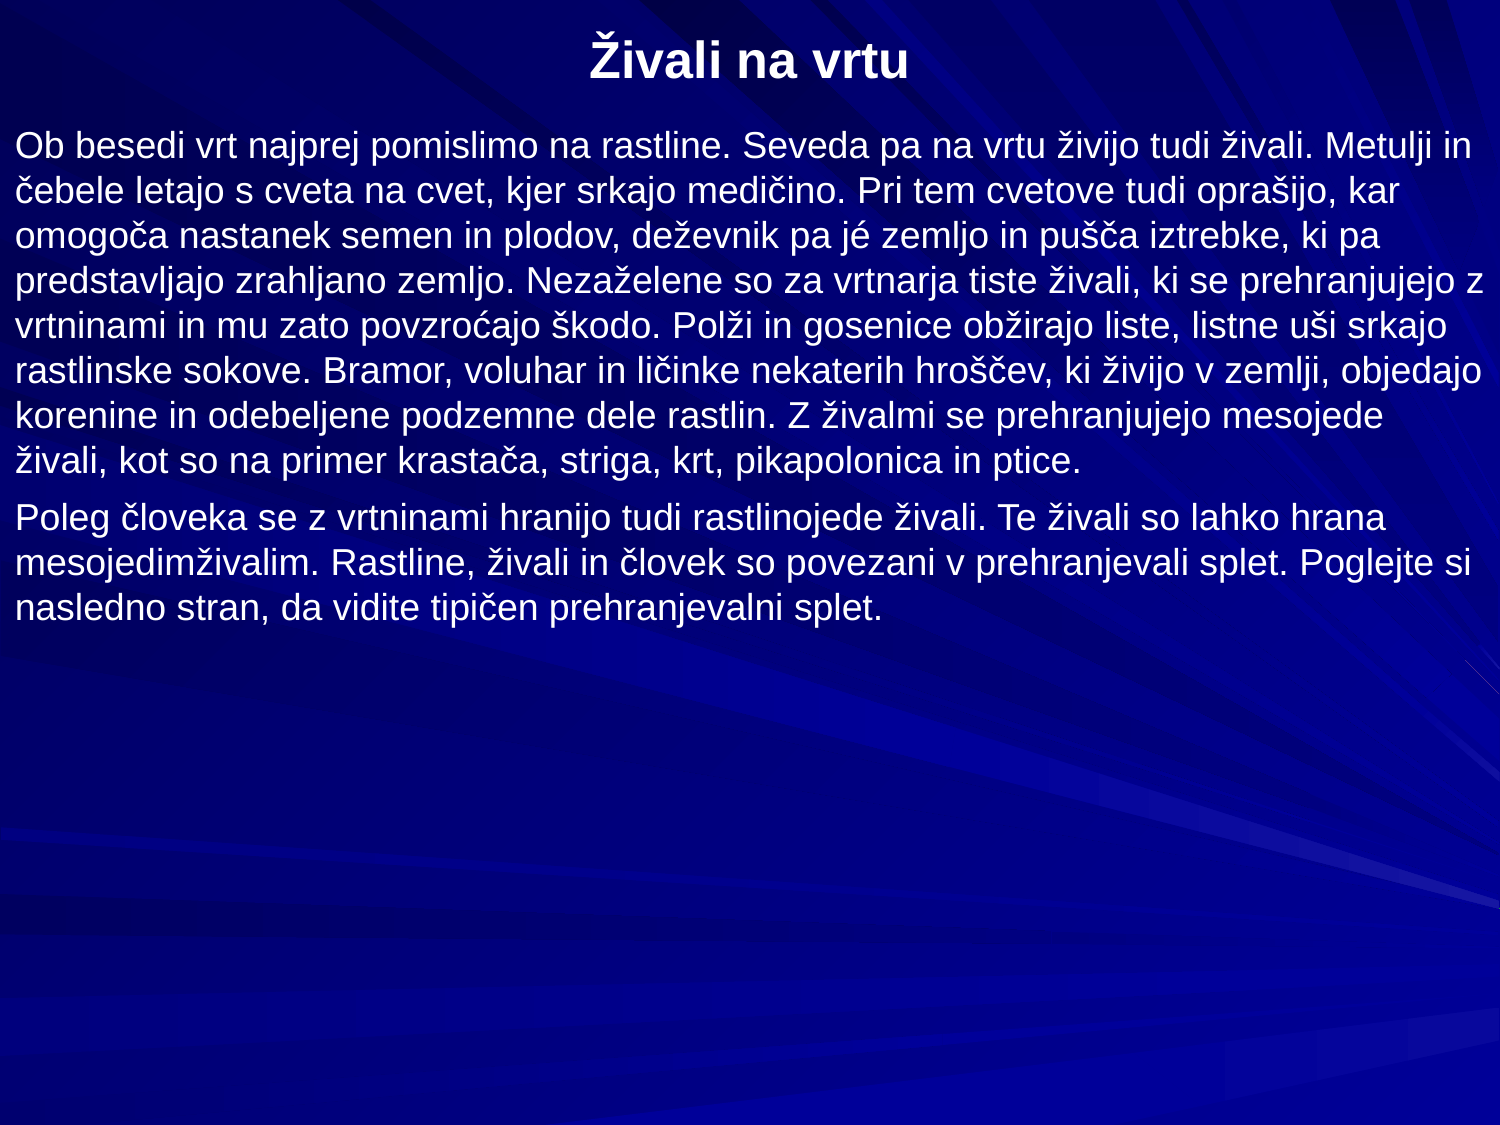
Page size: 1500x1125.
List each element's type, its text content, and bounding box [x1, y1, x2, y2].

text_box Živali na vrtu [0, 18, 1500, 97]
text_box Ob besedi vrt najprej pomislimo na rastline. Seveda pa na vrtu živijo tudi živali. Metulji in čebele letajo s cveta na cvet, kjer srkajo medičino. Pri tem cvetove tudi oprašijo, kar omogoča nastanek semen in plodov, deževnik pa jé zemljo in pušča iztrebke, ki pa predstavljajo zrahljano zemljo. Nezaželene so za vrtnarja tiste živali, ki se prehranjujejo z vrtninami in mu zato povzroćajo škodo. Polži in gosenice obžirajo liste, listne uši srkajo rastlinske sokove. Bramor, voluhar in ličinke nekaterih hroščev, ki živijo v zemlji, objedajo korenine in odebeljene podzemne dele rastlin. Z živalmi se prehranjujejo mesojede živali, kot so na primer krastača, striga, krt, pikapolonica in ptice. Poleg človeka se z vrtninami hranijo tudi rastlinojede živali. Te živali so lahko hrana mesojedimživalim. Rastline, živali in človek so povezani v prehranjevali splet. Poglejte si nasledno stran, da vidite tipičen prehranjevalni splet. [0, 113, 1500, 636]
